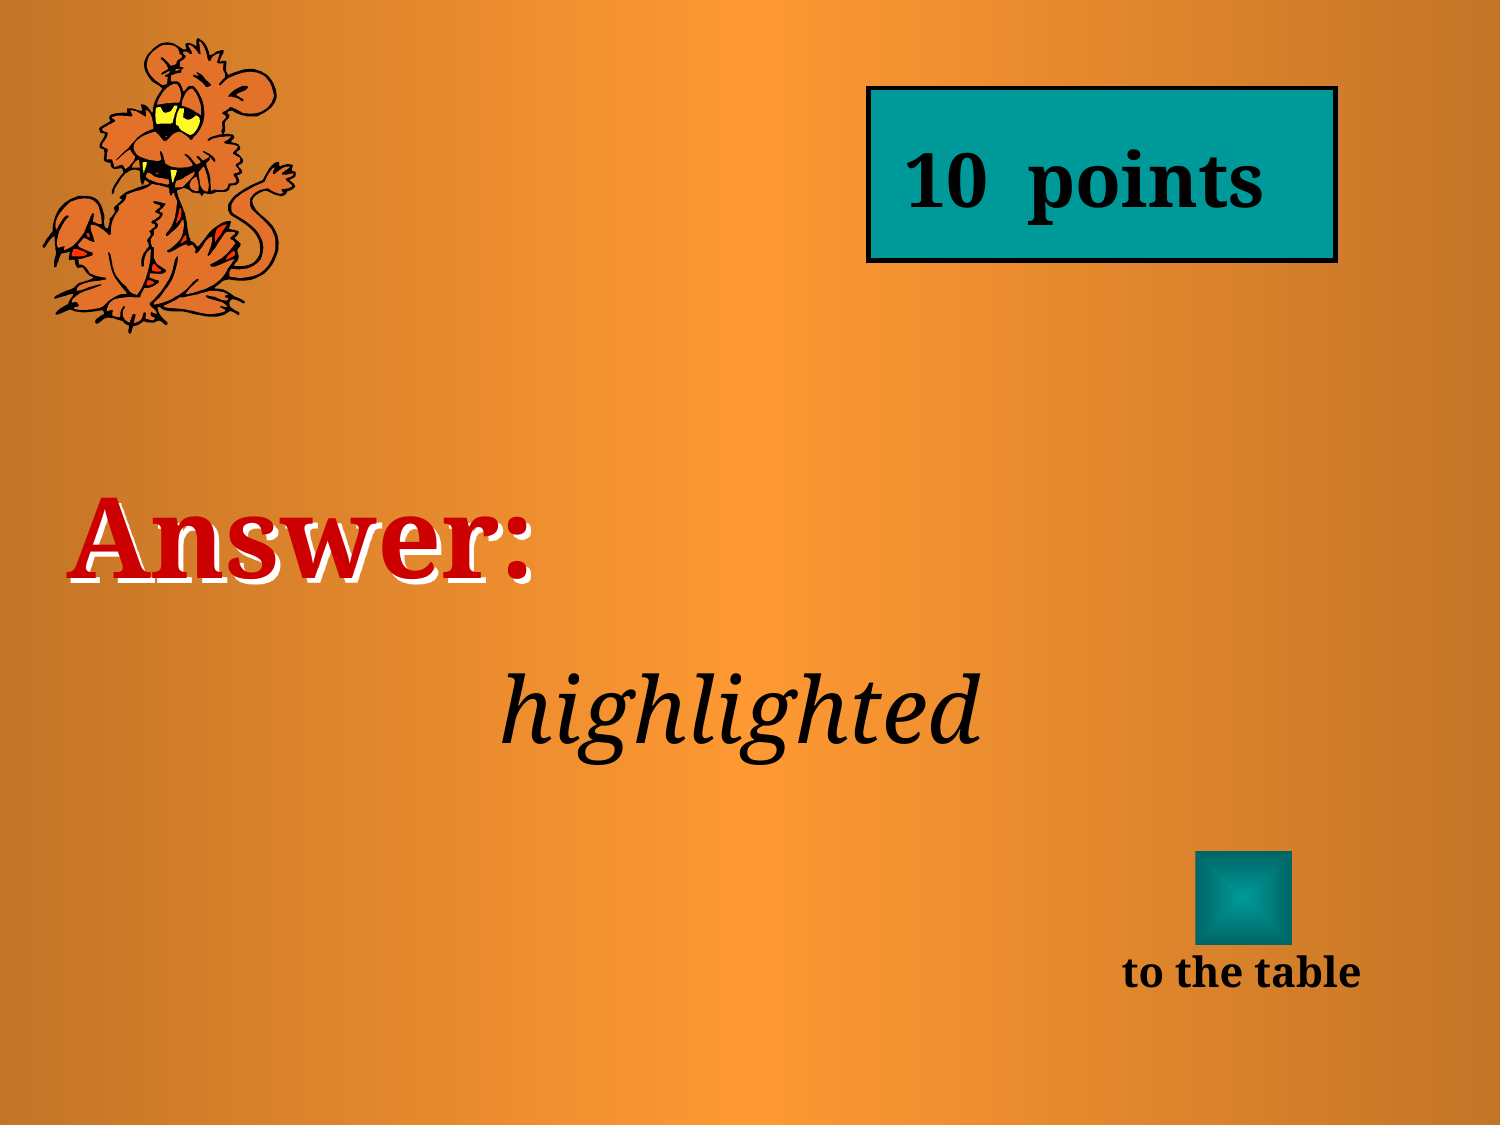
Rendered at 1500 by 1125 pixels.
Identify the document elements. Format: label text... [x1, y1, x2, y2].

text_box to the table [1067, 938, 1416, 1004]
title Answer: [51, 440, 1402, 628]
text_box 10 points [890, 124, 1303, 230]
text_box [868, 87, 1336, 261]
text_box [1195, 851, 1292, 945]
text_box highlighted [419, 645, 1061, 770]
